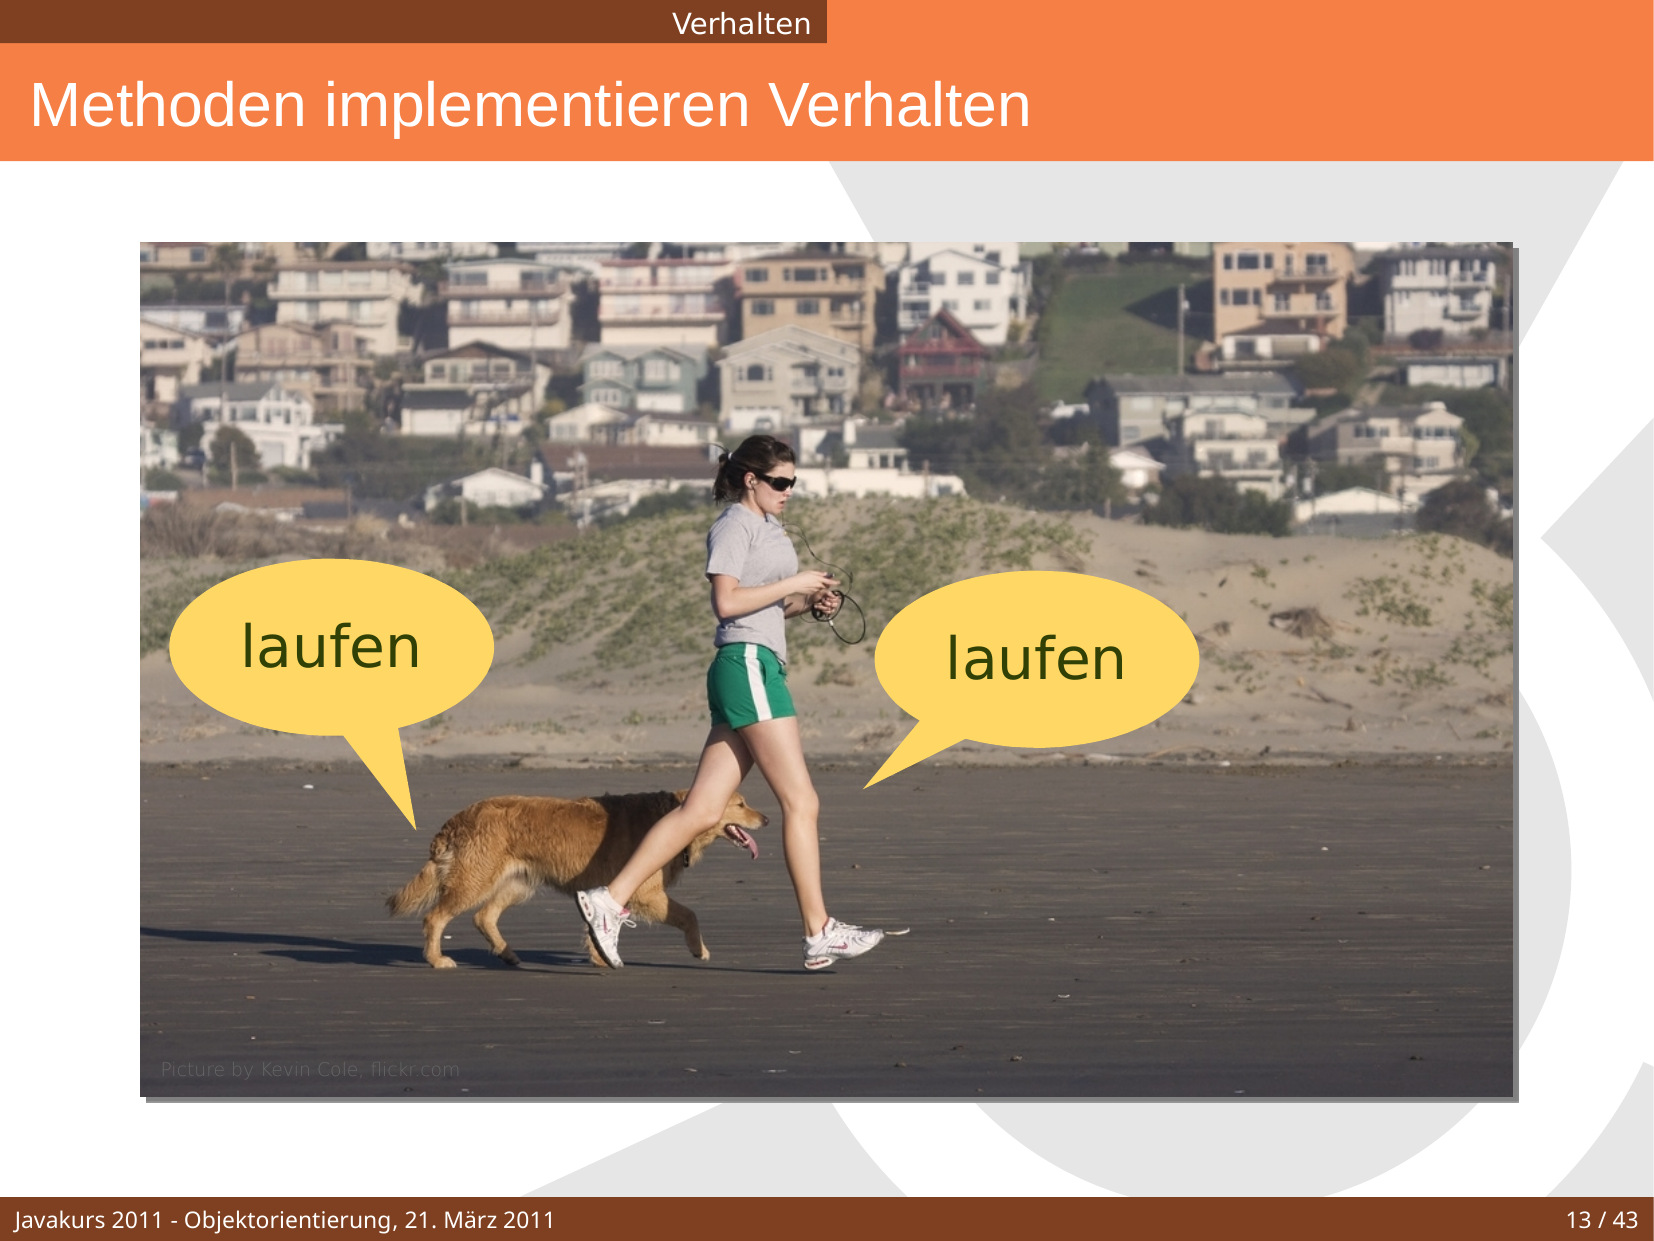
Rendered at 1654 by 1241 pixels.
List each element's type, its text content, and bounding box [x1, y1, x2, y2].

text_box [169, 558, 495, 831]
text_box Picture by Kevin Cole, flickr.com [145, 1051, 482, 1089]
text_box laufen [240, 613, 423, 681]
title Methoden implementieren Verhalten [29, 67, 1595, 143]
picture [140, 242, 1513, 1097]
text_box Verhalten [29, 0, 827, 50]
text_box laufen [945, 625, 1129, 694]
text_box [862, 570, 1200, 790]
